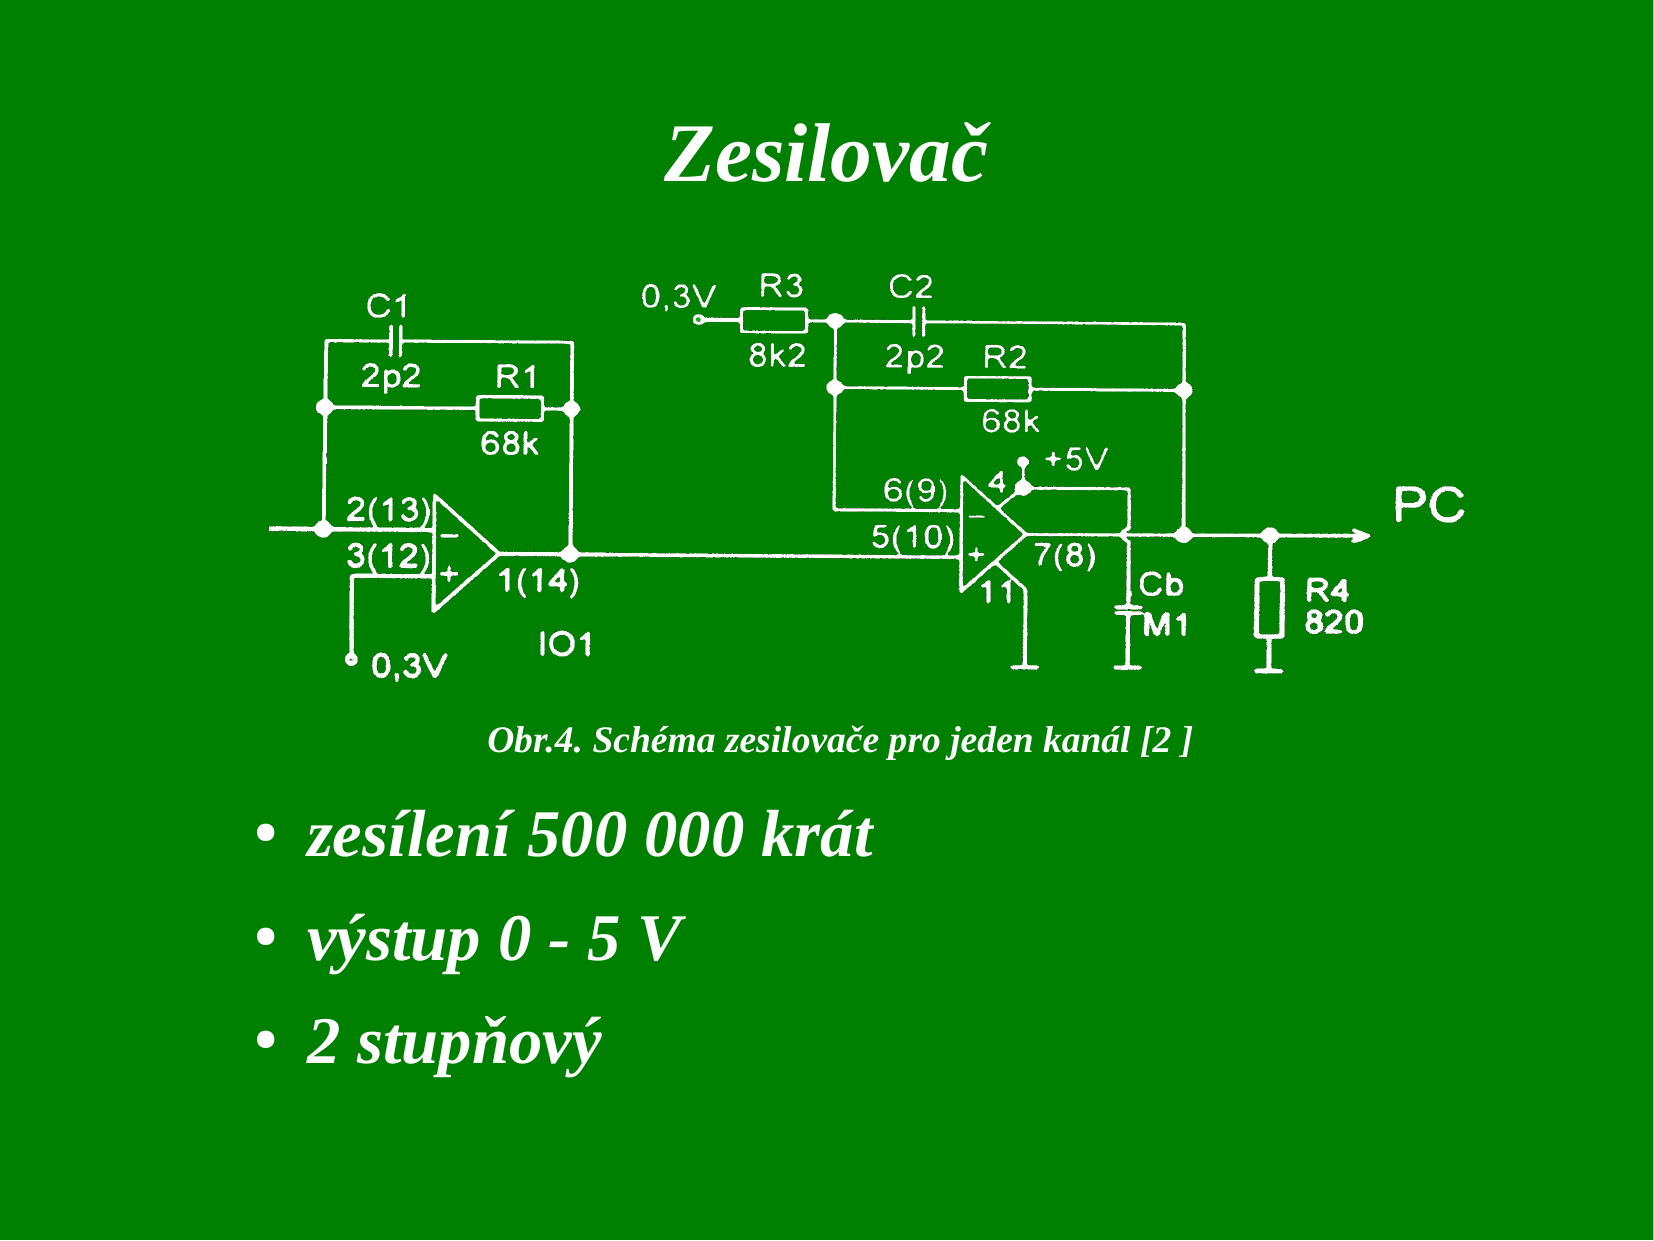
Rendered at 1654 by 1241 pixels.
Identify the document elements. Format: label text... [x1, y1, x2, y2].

title Zesilovač [82, 49, 1571, 257]
list zesílení 500 000 krát výstup 0 - 5 V 2 stupňový [236, 797, 1565, 1114]
picture [177, 236, 1565, 709]
text_box Obr.4. Schéma zesilovače pro jeden kanál [2 ] [472, 711, 1241, 768]
